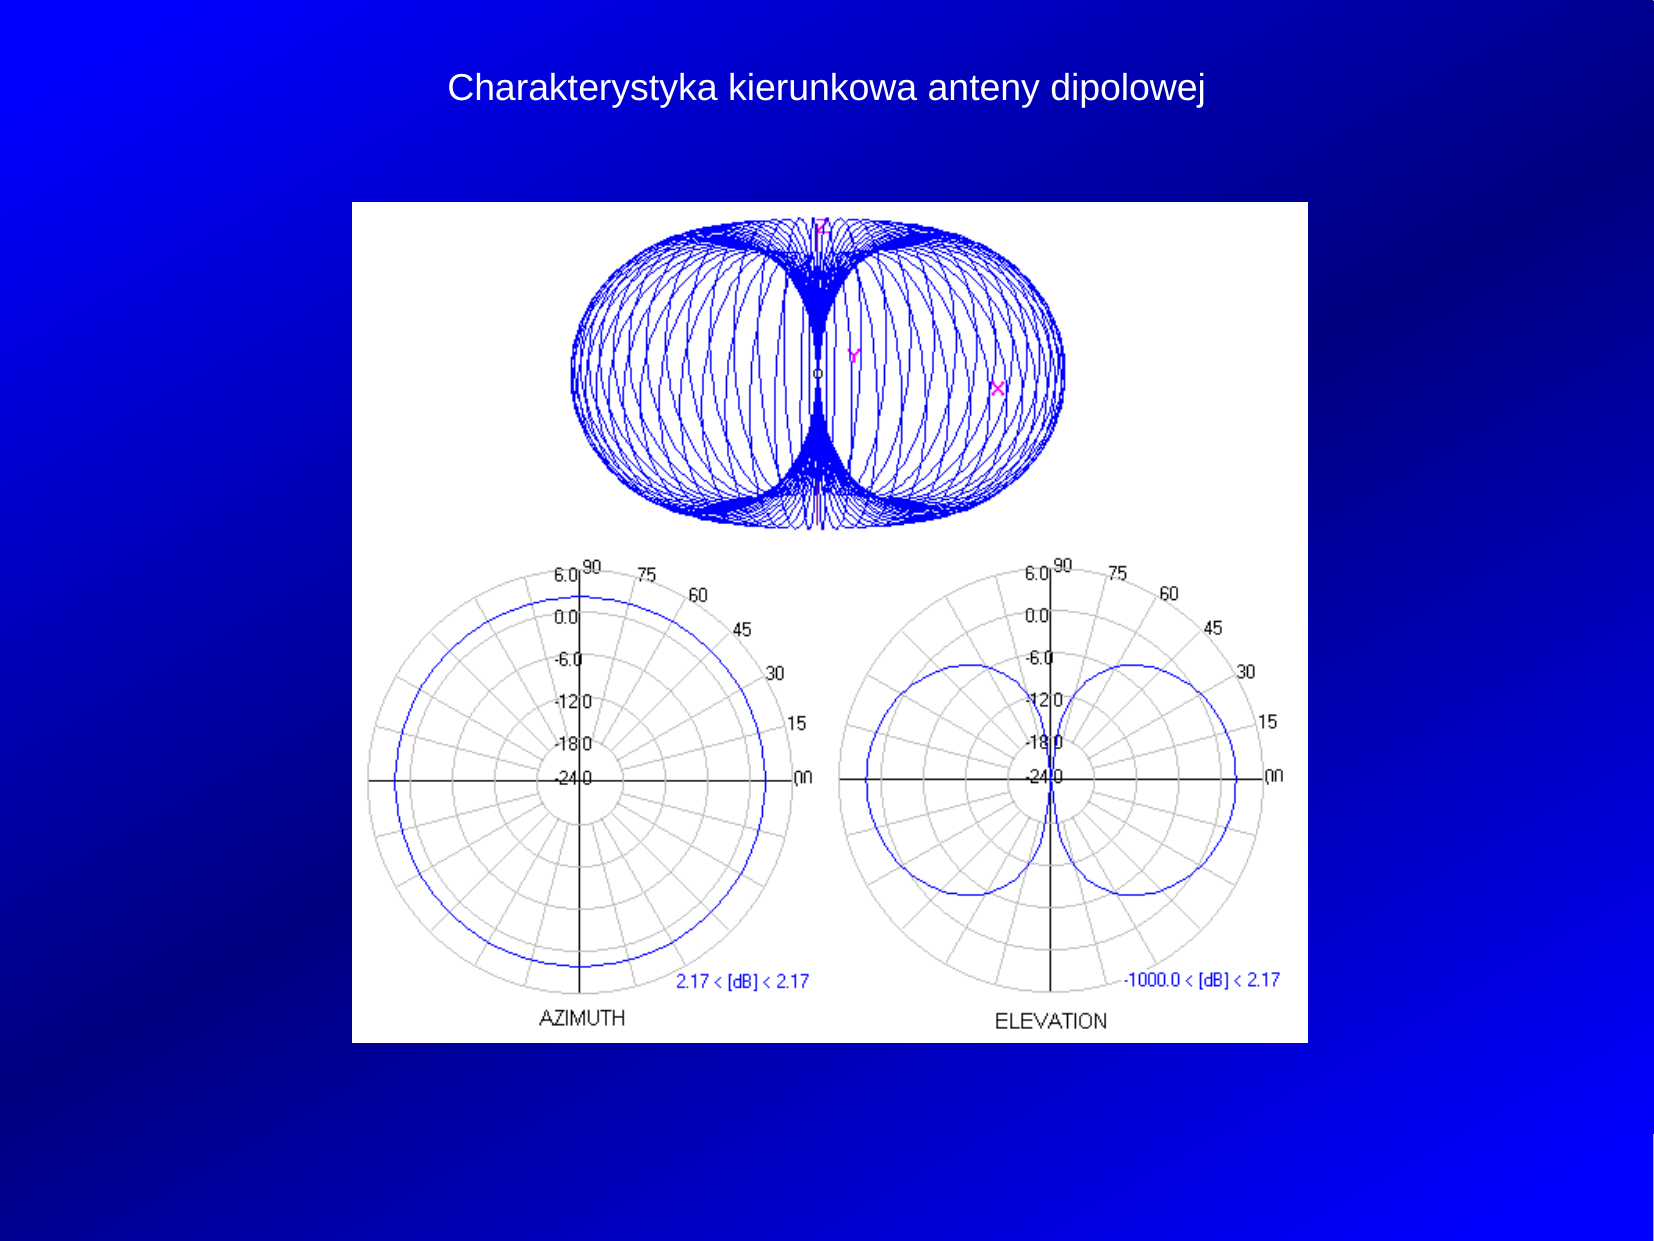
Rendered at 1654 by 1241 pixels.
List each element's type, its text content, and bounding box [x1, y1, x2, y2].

picture [352, 202, 1308, 1043]
text_box Charakterystyka kierunkowa anteny dipolowej [432, 59, 1221, 116]
